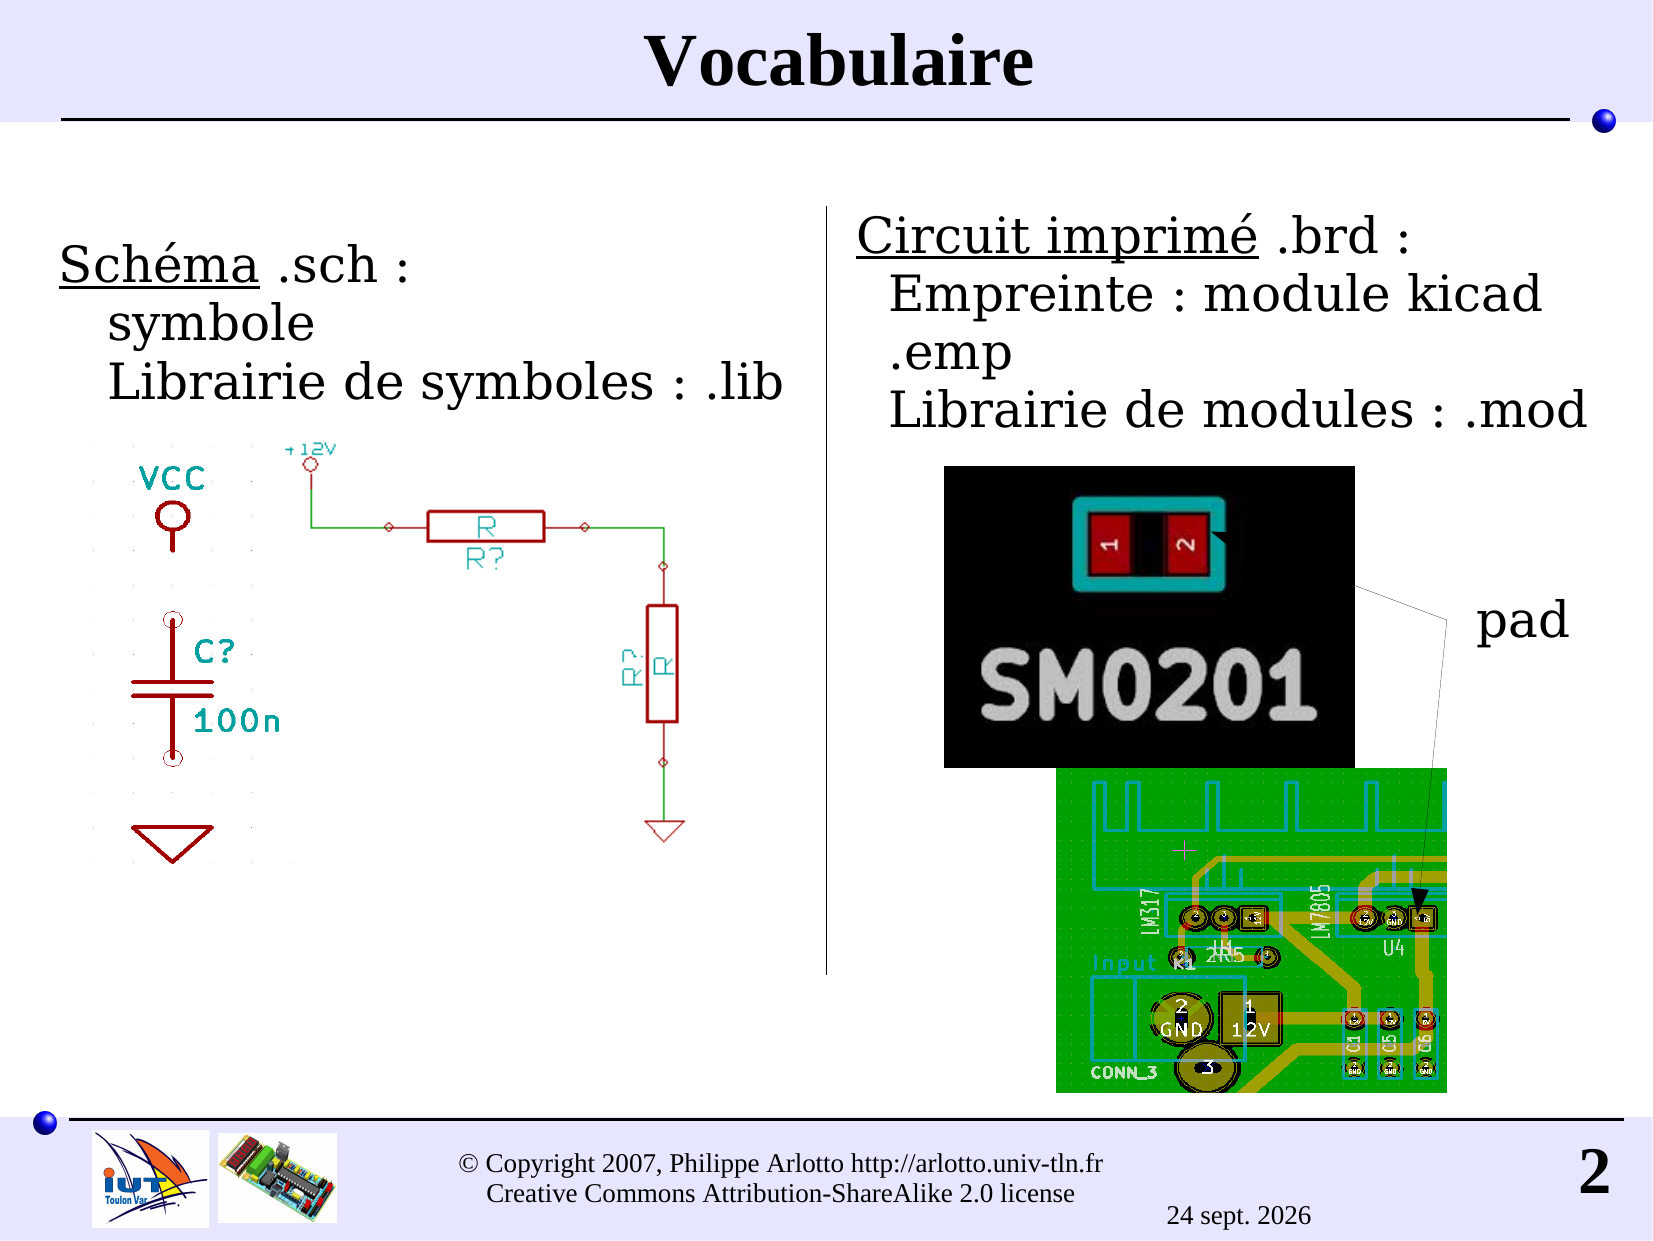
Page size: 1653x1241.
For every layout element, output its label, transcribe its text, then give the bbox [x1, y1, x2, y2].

text_box Schéma .sch : symbole Librairie de symboles : .lib [59, 236, 785, 411]
picture [944, 466, 1447, 1093]
picture [56, 438, 690, 878]
text_box pad [1476, 590, 1571, 649]
text_box Circuit imprimé .brd : Empreinte : module kicad .emp Librairie de modules : .mod [856, 206, 1590, 440]
title Vocabulaire [95, 11, 1585, 110]
picture [218, 1133, 337, 1223]
